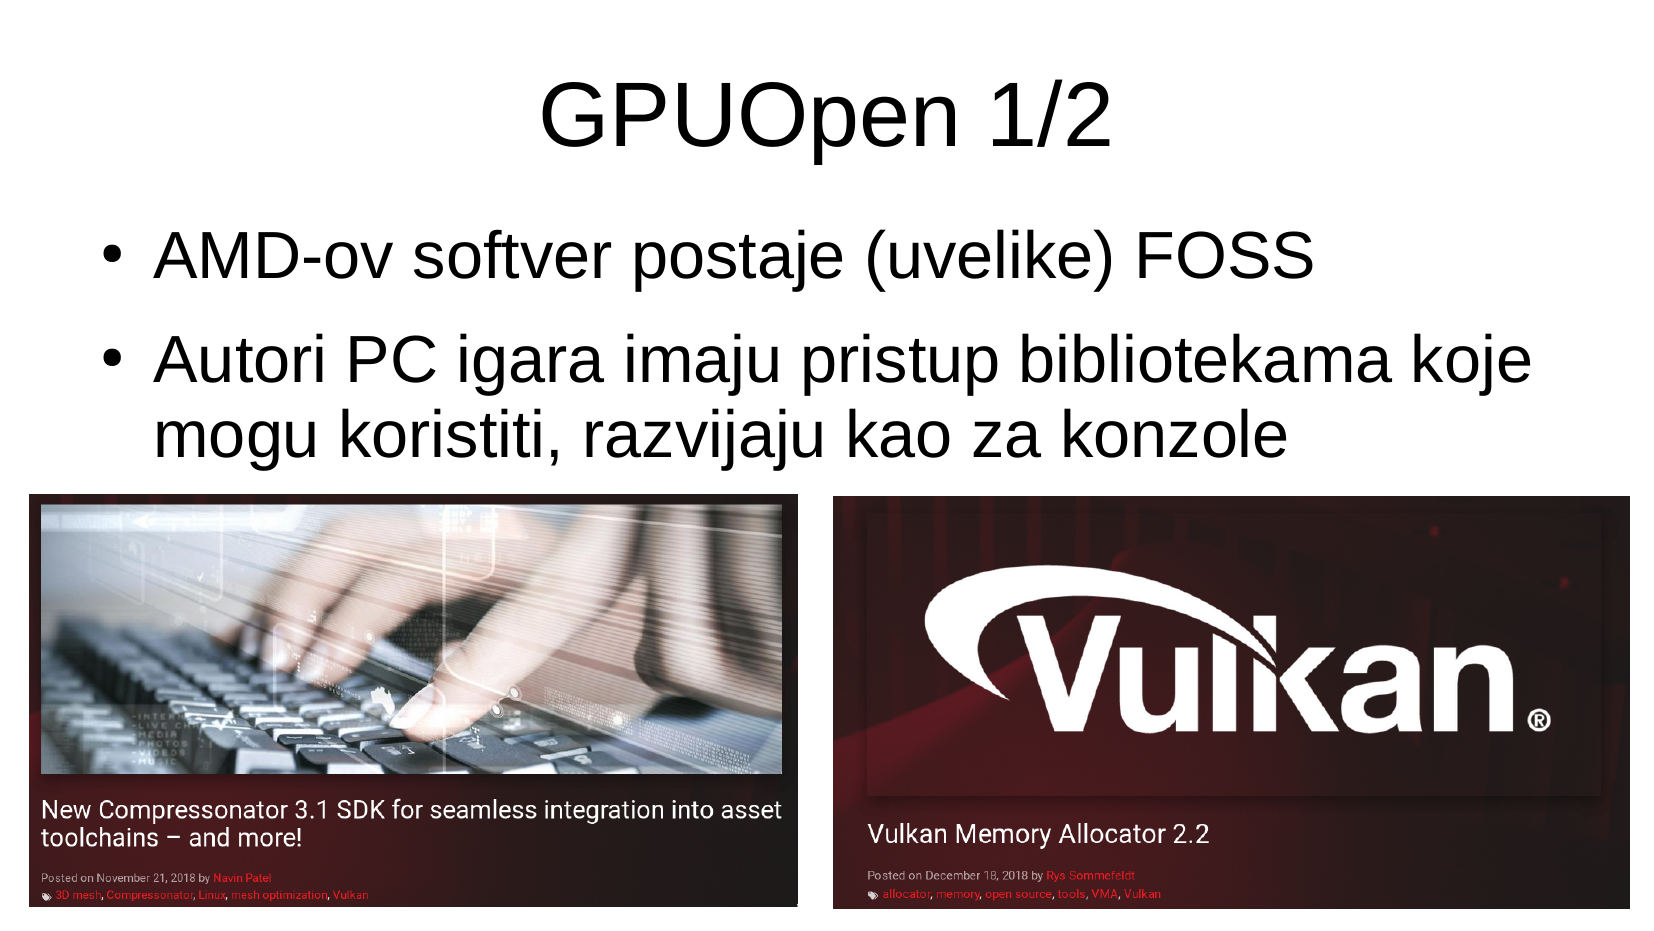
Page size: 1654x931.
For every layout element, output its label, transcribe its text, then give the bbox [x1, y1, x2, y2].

list AMD-ov softver postaje (uvelike) FOSS Autori PC igara imaju pristup bibliotekama koje mogu koristiti, razvijaju kao za konzole [82, 217, 1571, 758]
picture [833, 496, 1630, 909]
picture [29, 494, 798, 907]
title GPUOpen 1/2 [82, 37, 1571, 193]
